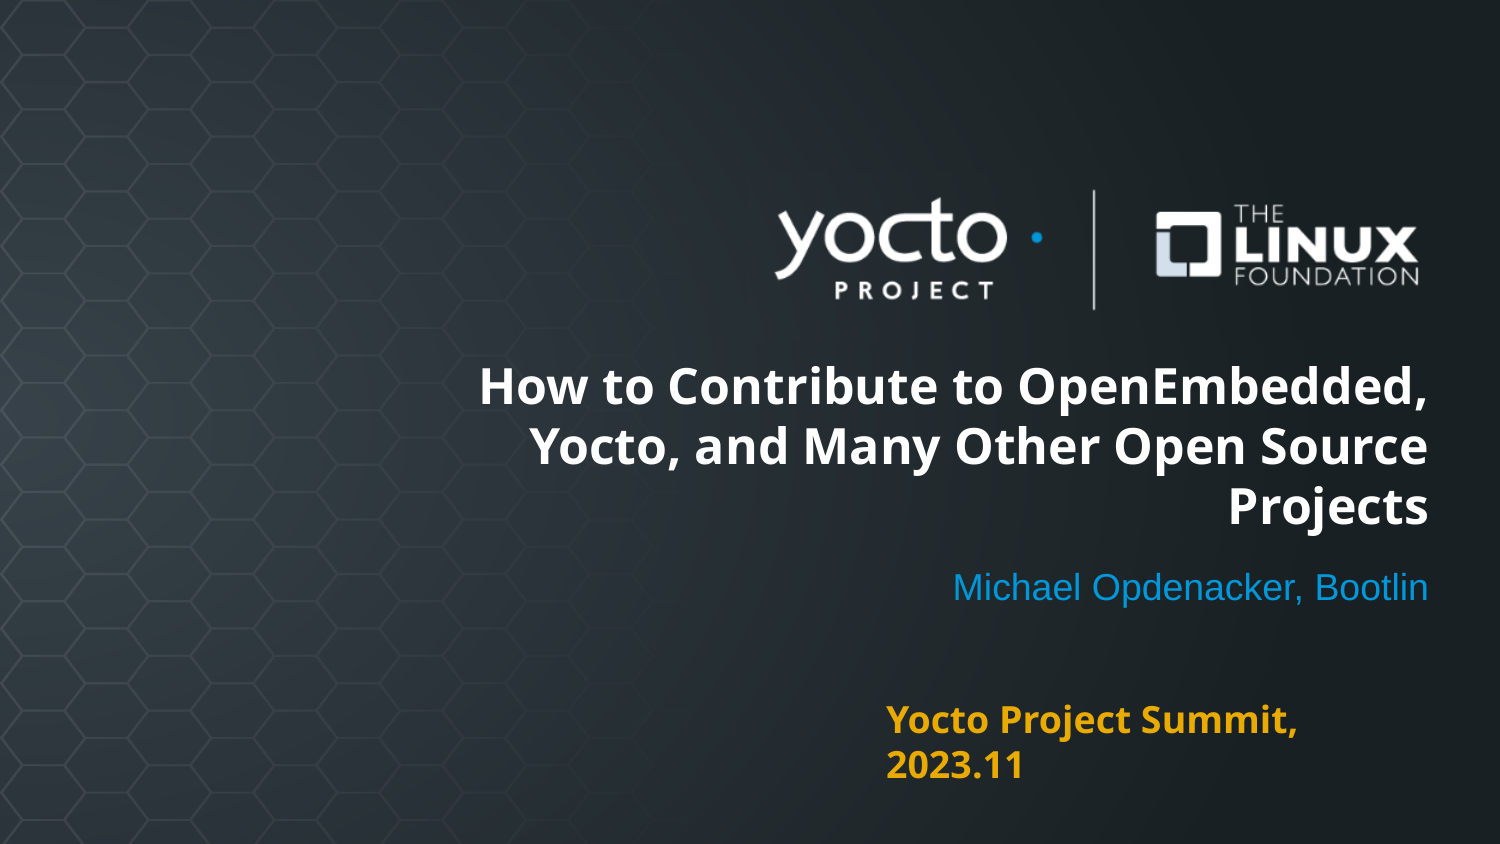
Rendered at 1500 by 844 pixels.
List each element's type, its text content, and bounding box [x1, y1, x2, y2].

picture [0, 0, 1500, 844]
subtitle Michael Opdenacker, Bootlin [356, 563, 1429, 672]
list Yocto Project Summit, 2023.11 [885, 695, 1425, 777]
title How to Contribute to OpenEmbedded, Yocto, and Many Other Open Source Projects [336, 354, 1429, 563]
